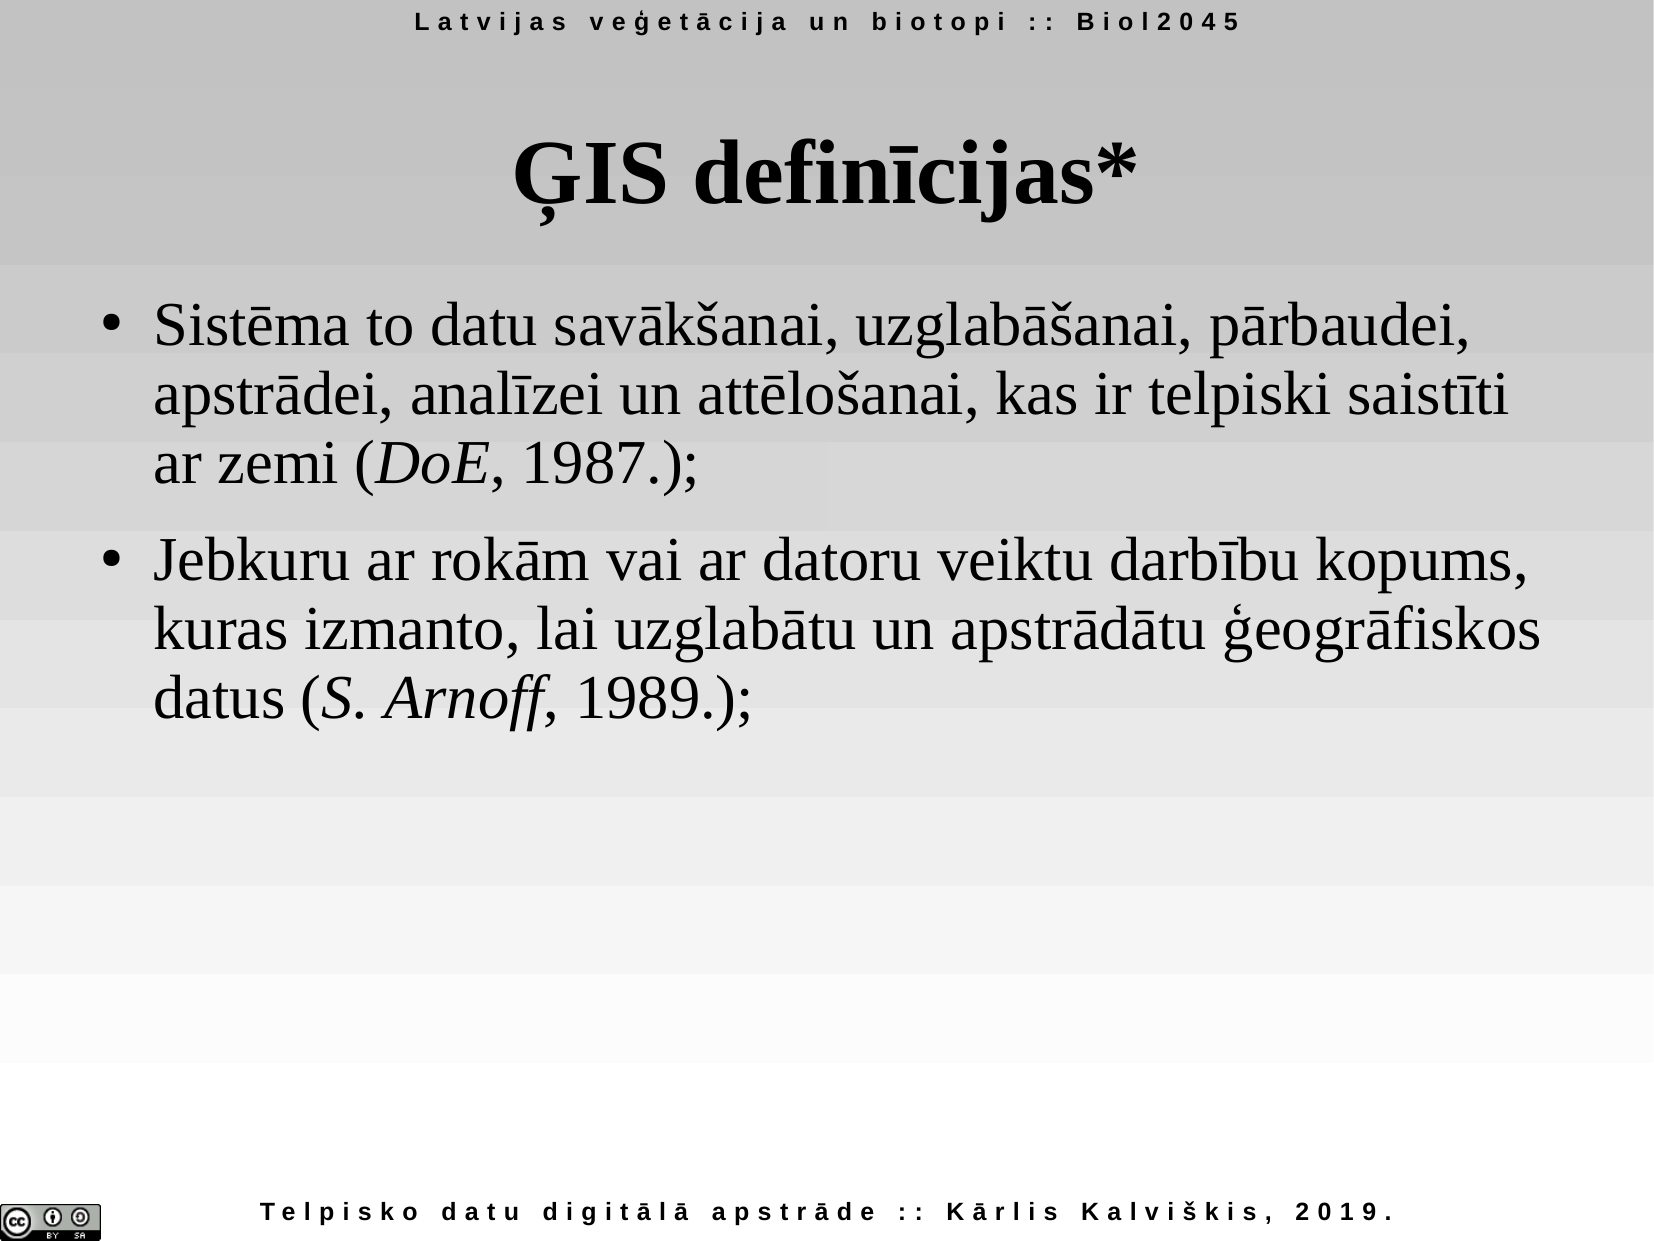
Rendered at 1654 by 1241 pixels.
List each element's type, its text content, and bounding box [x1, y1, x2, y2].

picture [0, 0, 1654, 1241]
list Sistēma to datu savākšanai, uzglabāšanai, pārbaudei, apstrādei, analīzei un attēlošanai, kas ir telpiski saistīti ar zemi (DoE, 1987.); Jebkuru ar rokām vai ar datoru veiktu darbību kopums, kuras izmanto, lai uzglabātu un apstrādātu ģeogrāfiskos datus (S. Arnoff, 1989.); [82, 296, 1571, 1113]
title ĢIS definīcijas* [29, 49, 1625, 296]
